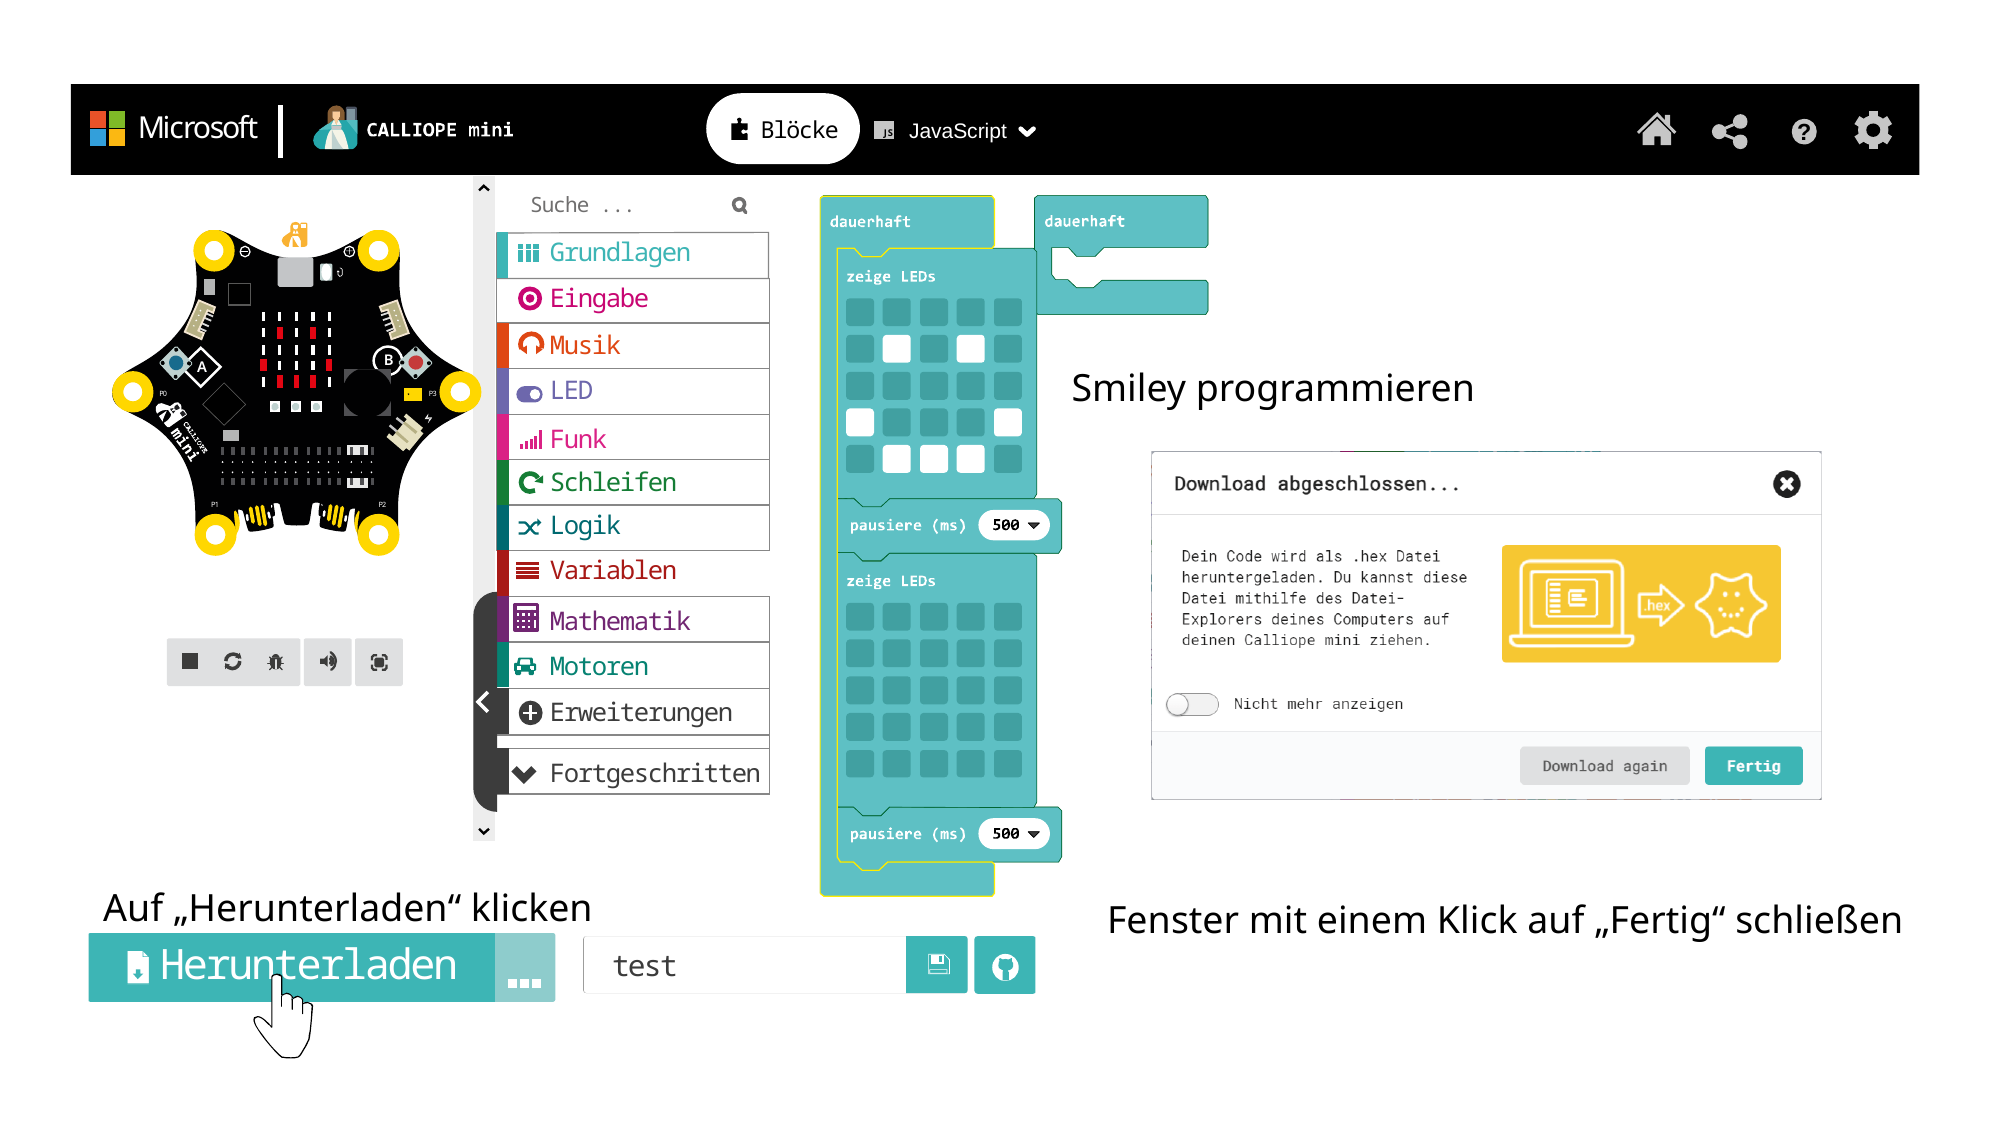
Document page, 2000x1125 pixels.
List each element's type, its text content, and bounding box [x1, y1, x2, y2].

text_box Auf „Herunterladen“ klicken [88, 873, 591, 933]
picture [88, 933, 1036, 1060]
text_box Fenster mit einem Klick auf „Fertig“ schließen [1092, 885, 1890, 946]
text_box Smiley programmieren [1056, 354, 1471, 414]
picture [70, 83, 1920, 898]
